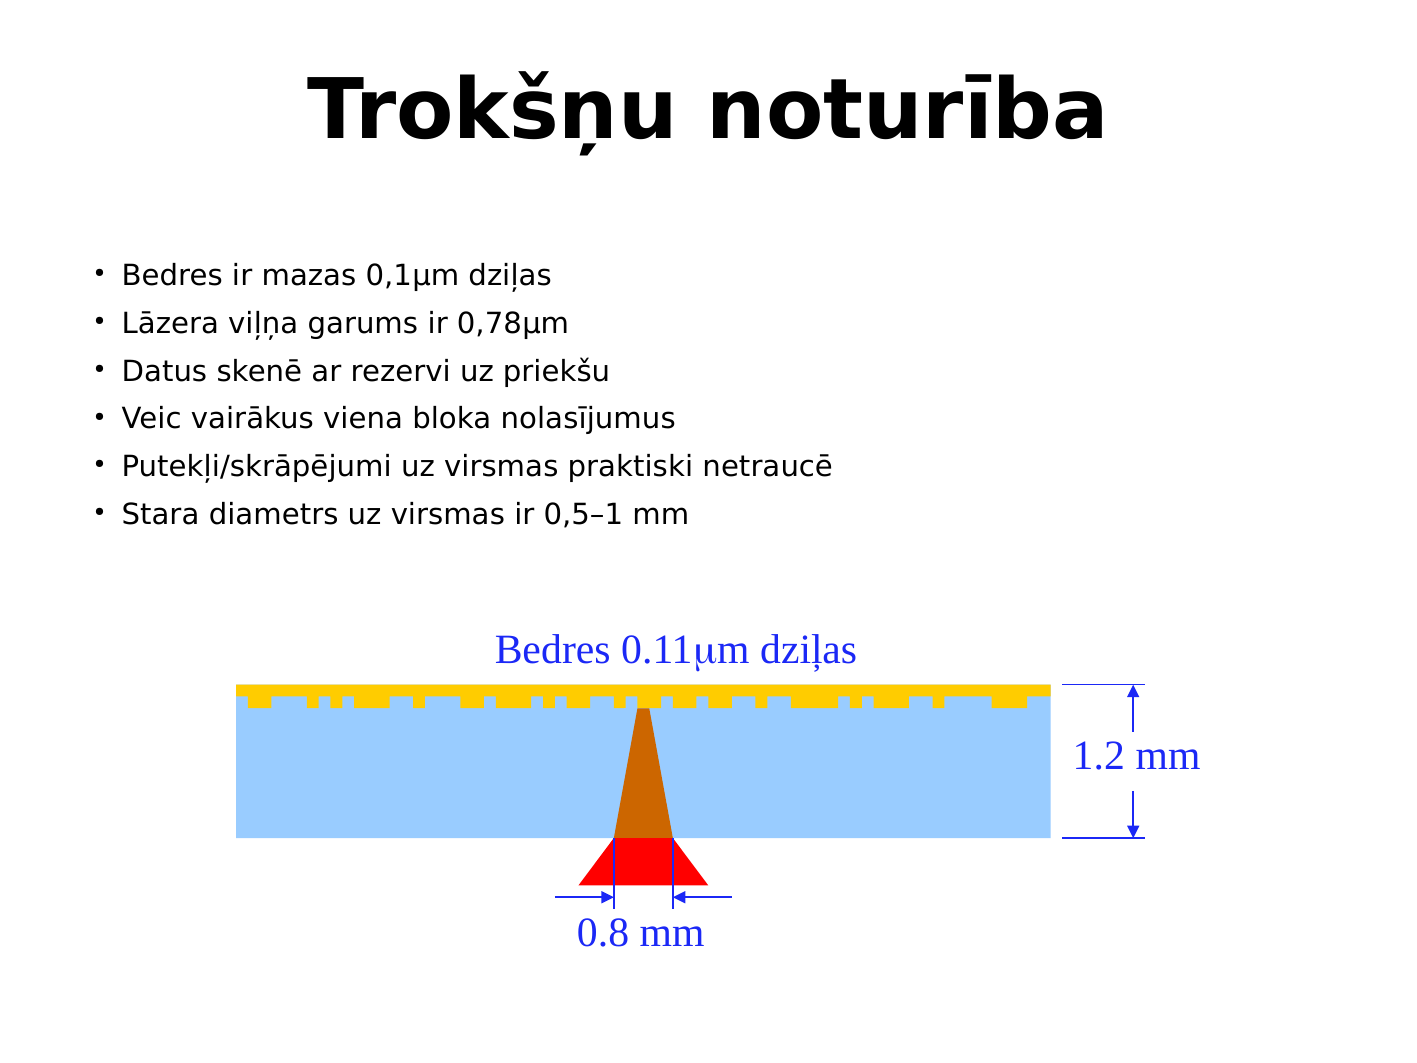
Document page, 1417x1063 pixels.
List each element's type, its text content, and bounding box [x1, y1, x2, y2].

text_box 1.2 mm [1057, 720, 1216, 786]
text_box 0.8 mm [562, 897, 720, 963]
text_box Bedres 0.11m dziļas [480, 613, 873, 680]
title Trokšņu noturība [70, 42, 1346, 168]
text_box [236, 684, 1051, 886]
list Bedres ir mazas 0,1µm dziļas Lāzera viļņa garums ir 0,78µm Datus skenē ar rezervi uz priekšu Veic vairākus viena bloka nolasījumus Putekļi/skrāpējumi uz virsmas praktiski netraucē Stara diametrs uz virsmas ir 0,5–1 mm [70, 248, 1346, 543]
